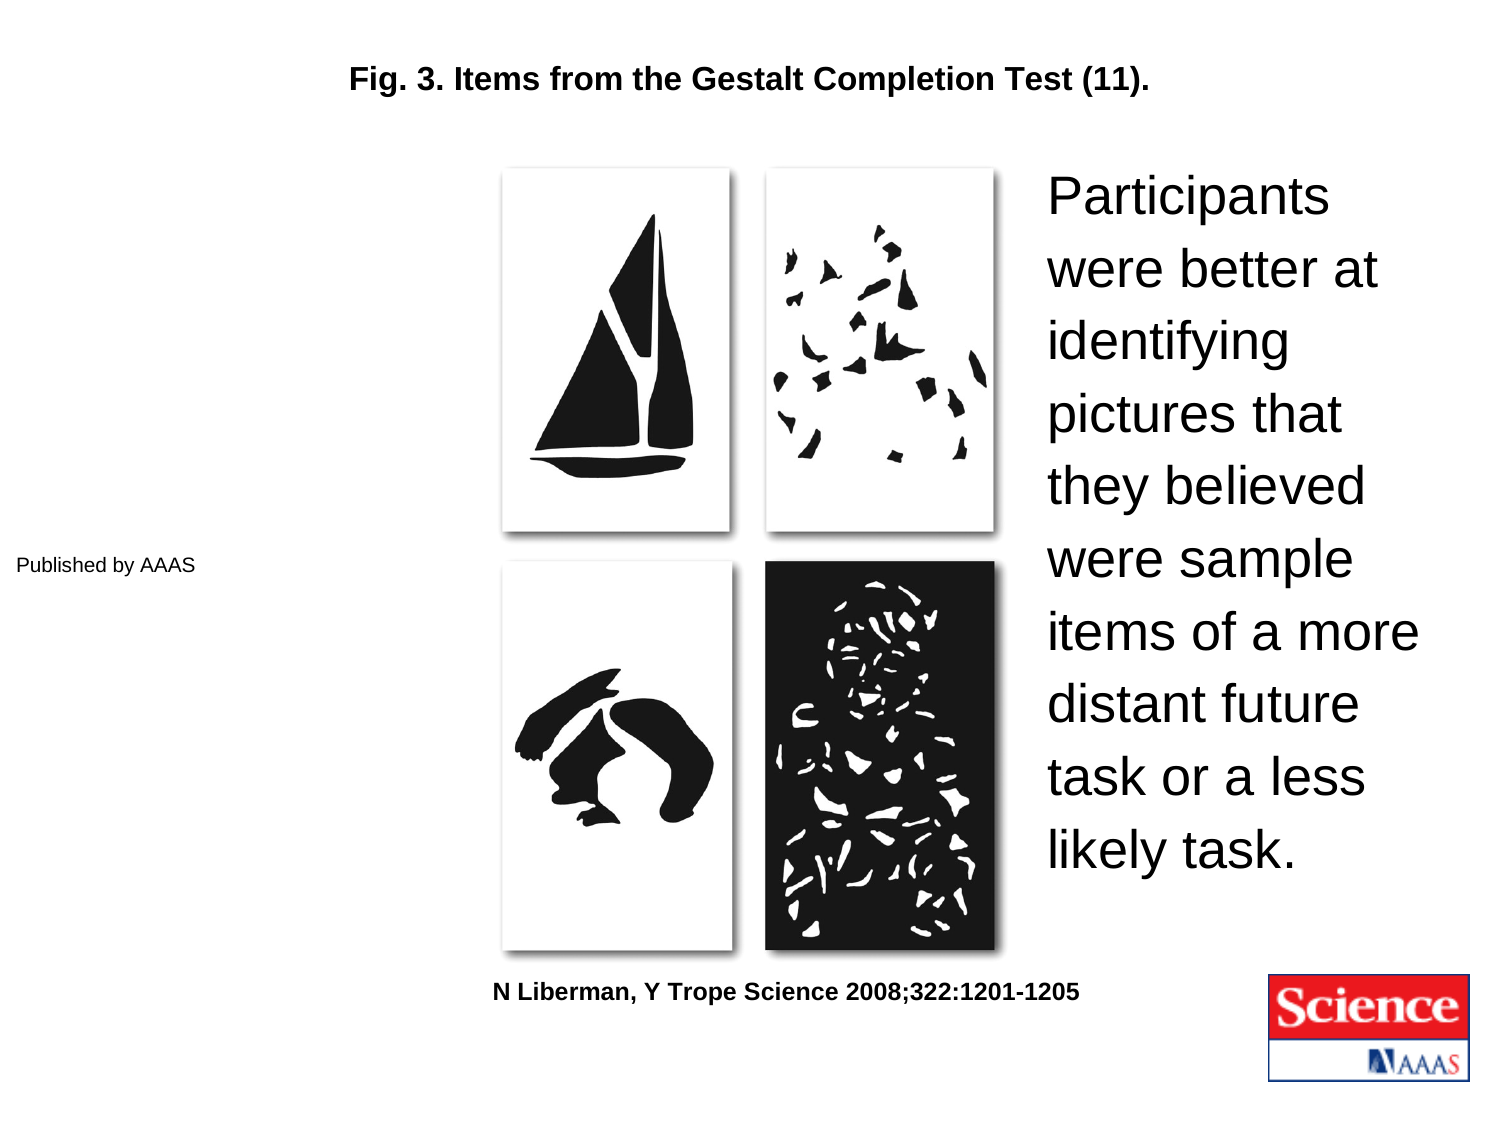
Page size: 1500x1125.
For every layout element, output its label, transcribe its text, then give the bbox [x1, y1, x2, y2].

title Participants were better at identifying pictures that they believed were sample items of a more distant future task or a less likely task. [1032, 169, 1449, 925]
picture [1268, 974, 1470, 1082]
text_box N Liberman, Y Trope Science 2008;322:1201-1205 [825, 979, 1136, 1018]
text_box Fig. 3. Items from the Gestalt Completion Test (11). [53, 62, 1447, 131]
text_box Published by AAAS [16, 555, 825, 1125]
picture [492, 160, 1009, 964]
